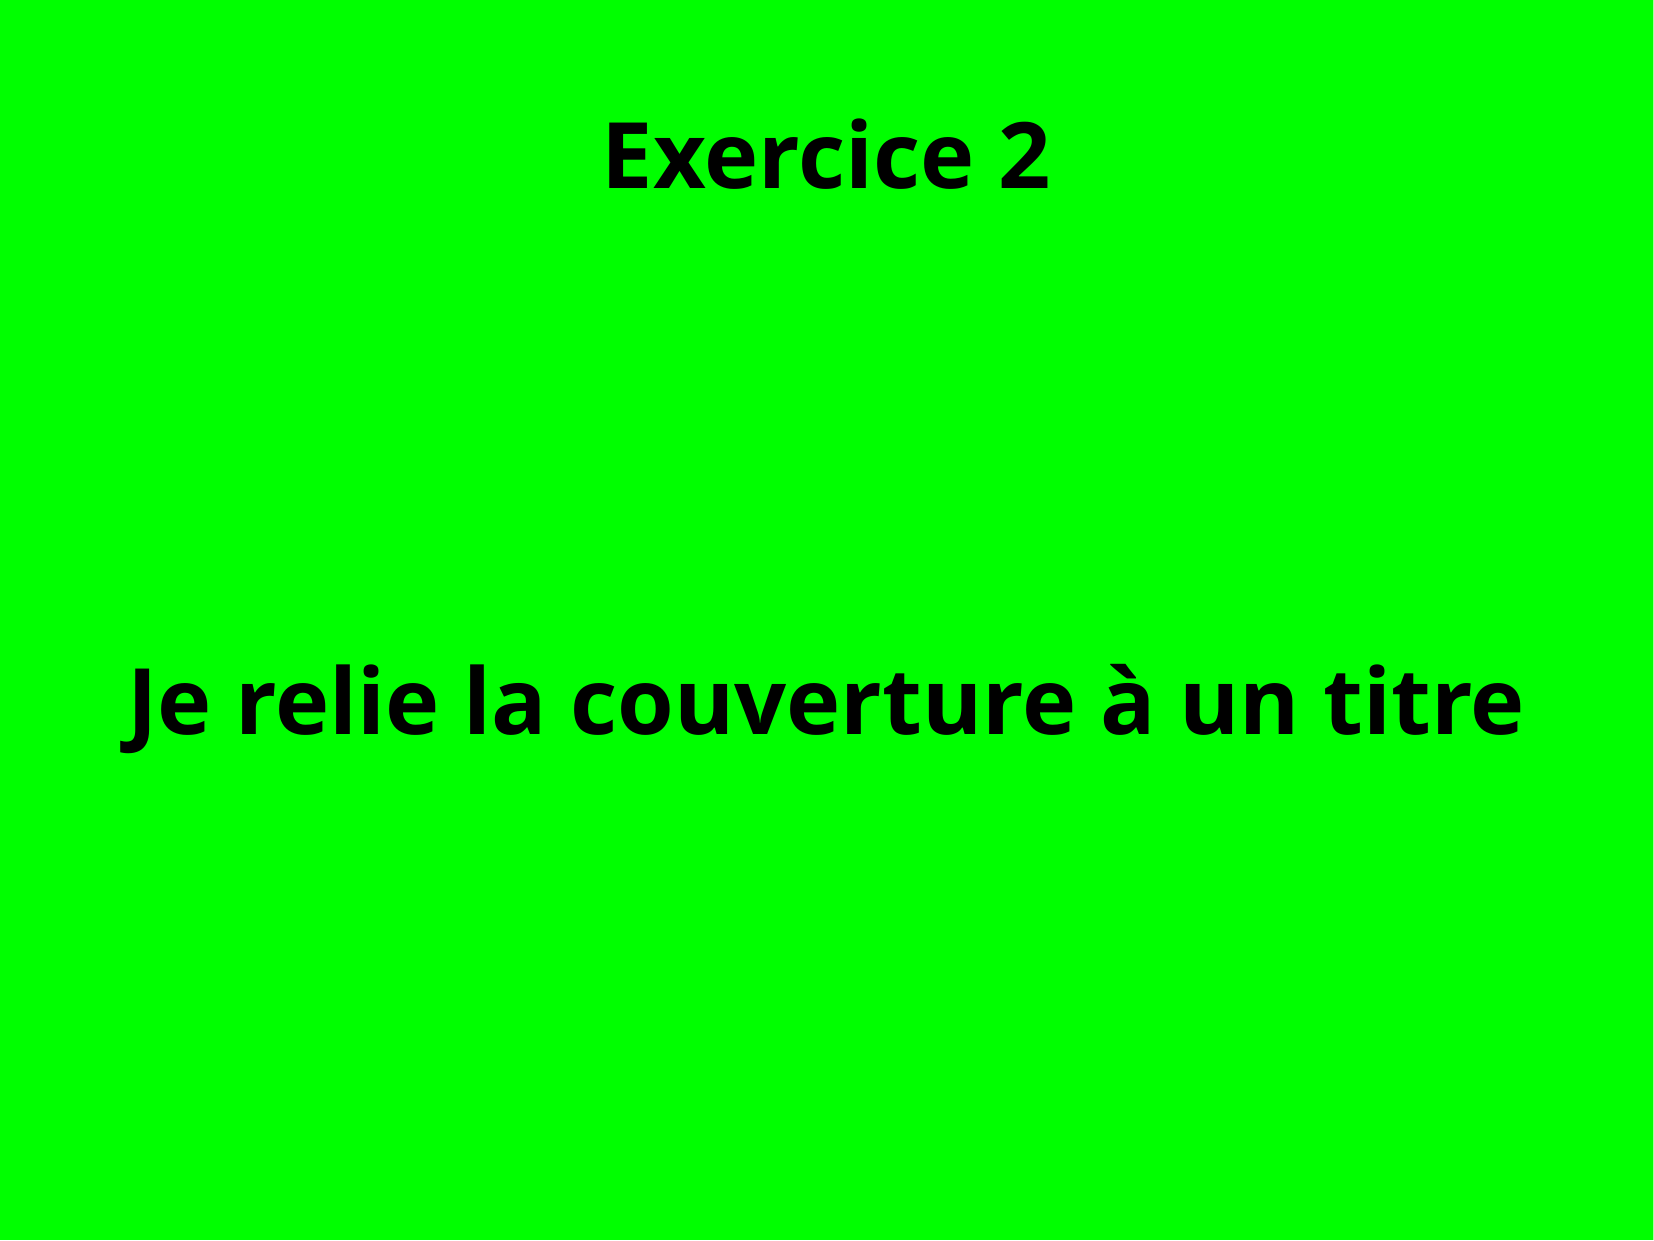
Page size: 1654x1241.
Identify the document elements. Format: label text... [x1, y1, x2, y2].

title Exercice 2 [82, 49, 1571, 257]
subtitle Je relie la couverture à un titre [82, 297, 1571, 1102]
